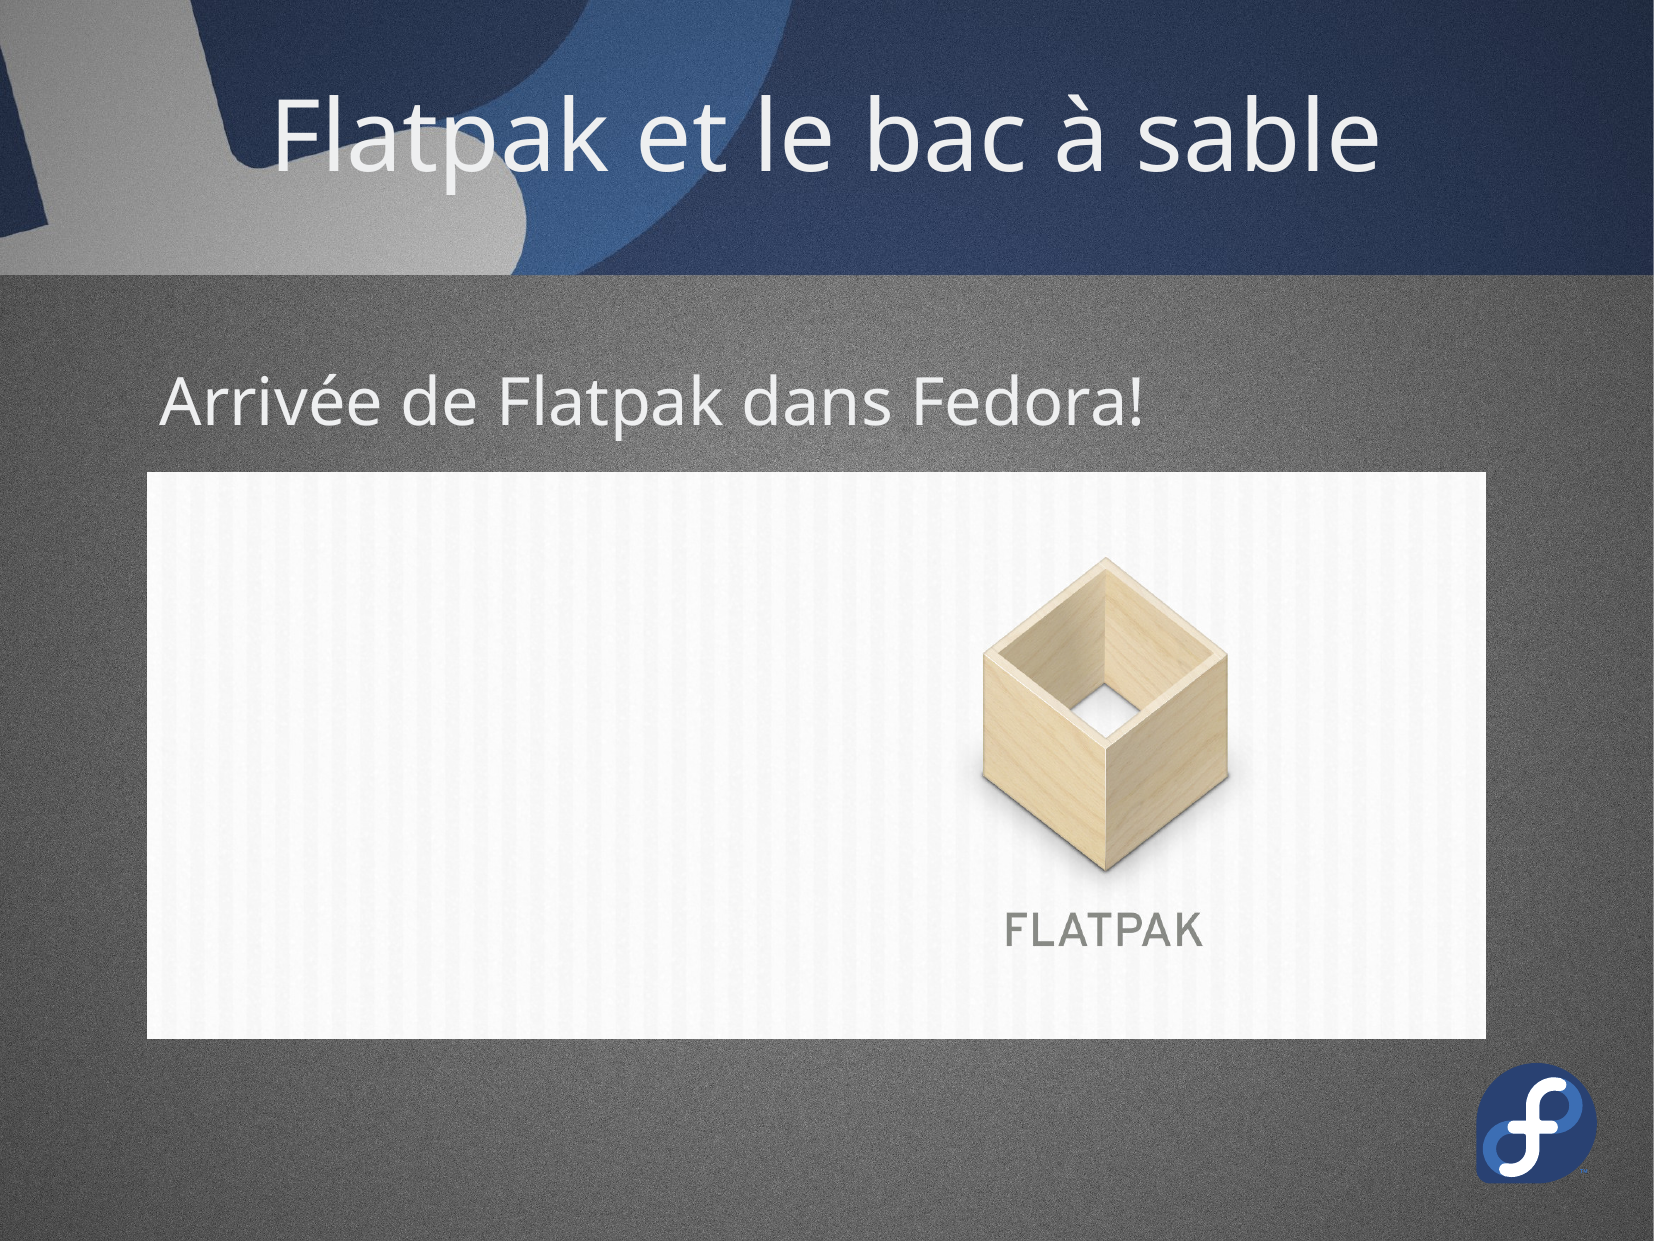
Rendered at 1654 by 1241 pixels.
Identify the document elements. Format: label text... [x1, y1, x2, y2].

title Flatpak et le bac à sable [88, 29, 1565, 237]
picture [0, 0, 1654, 1241]
list Arrivée de Flatpak dans Fedora! [88, 354, 1565, 1076]
